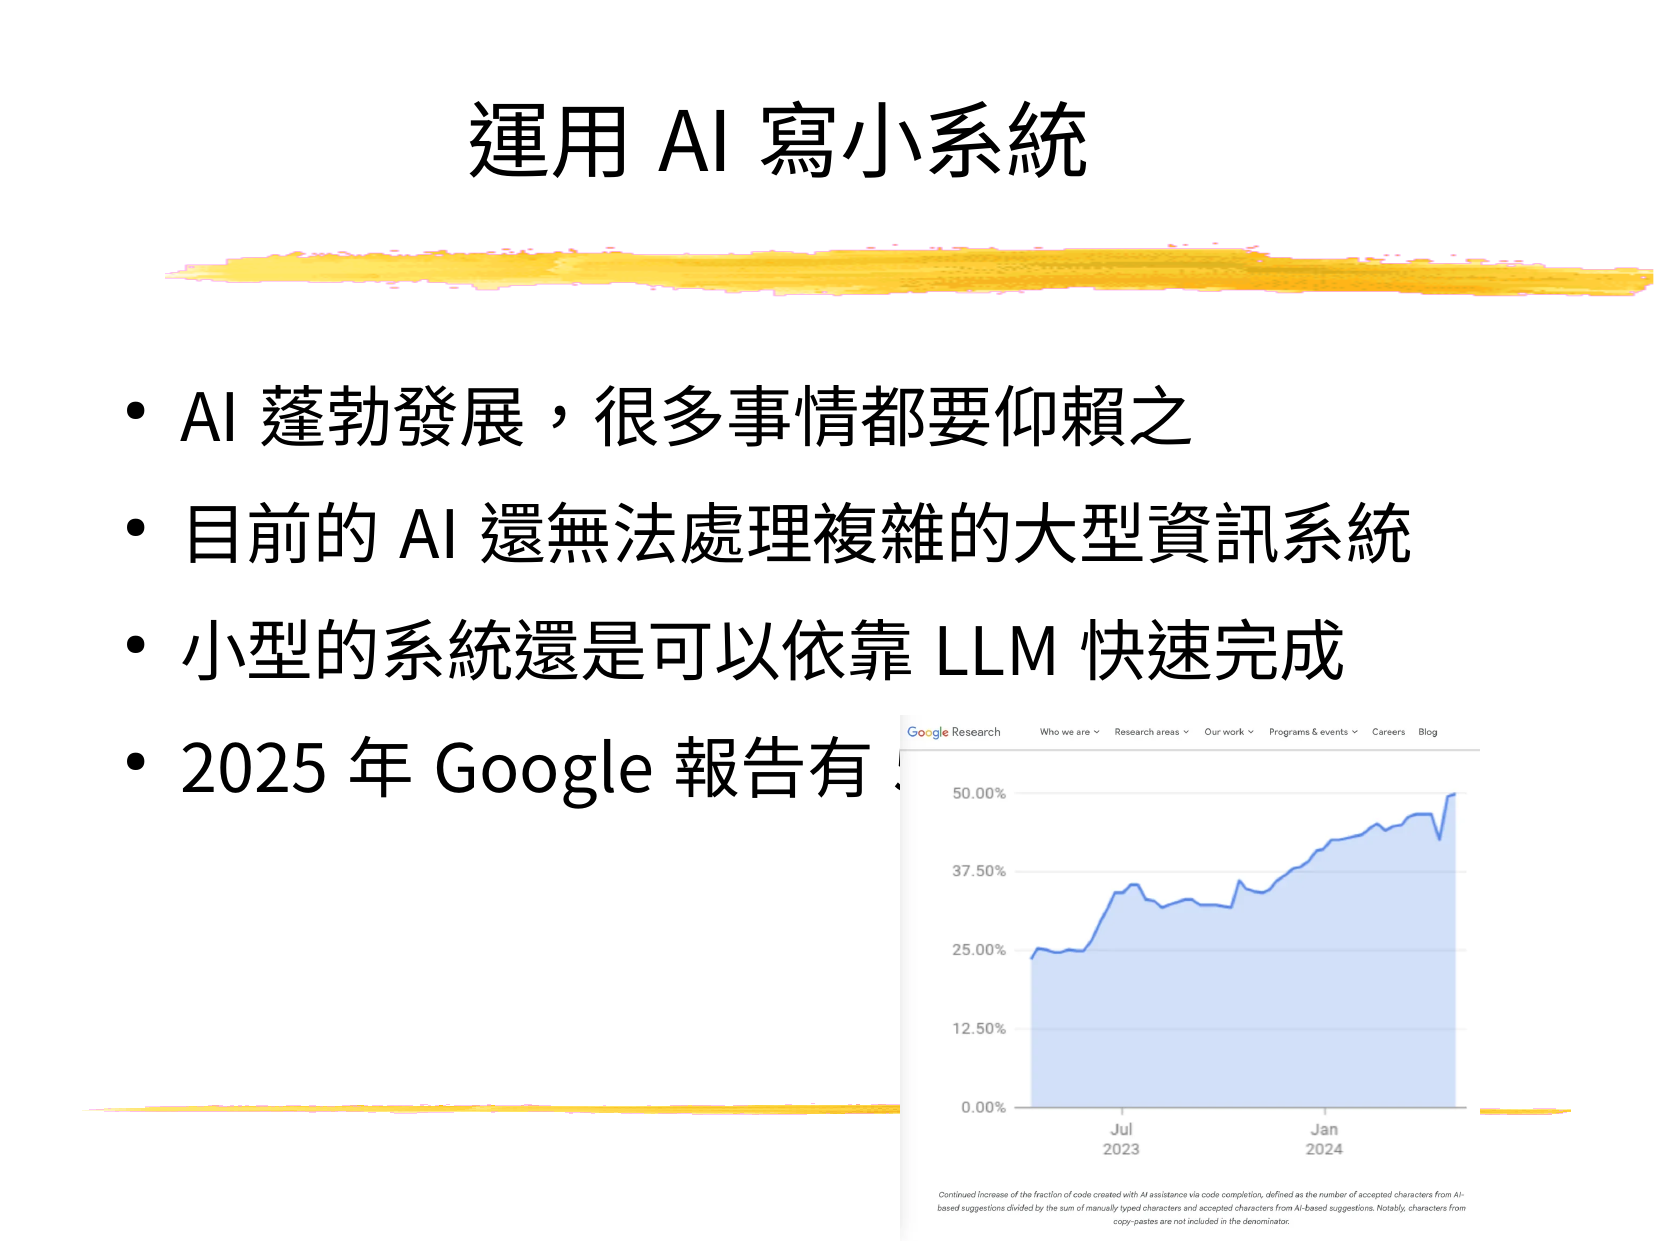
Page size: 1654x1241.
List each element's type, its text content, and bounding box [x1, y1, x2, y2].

picture [165, 237, 1654, 308]
picture [82, 715, 1571, 1241]
list AI蓬勃發展，很多事情都要仰賴之 目前的AI還無法處理複雜的大型資訊系統 小型的系統還是可以依靠LLM快速完成 2025年Google報告有50%的程式用AI寫 [124, 358, 1530, 1103]
title 運用AI寫小系統 [76, 28, 1482, 235]
